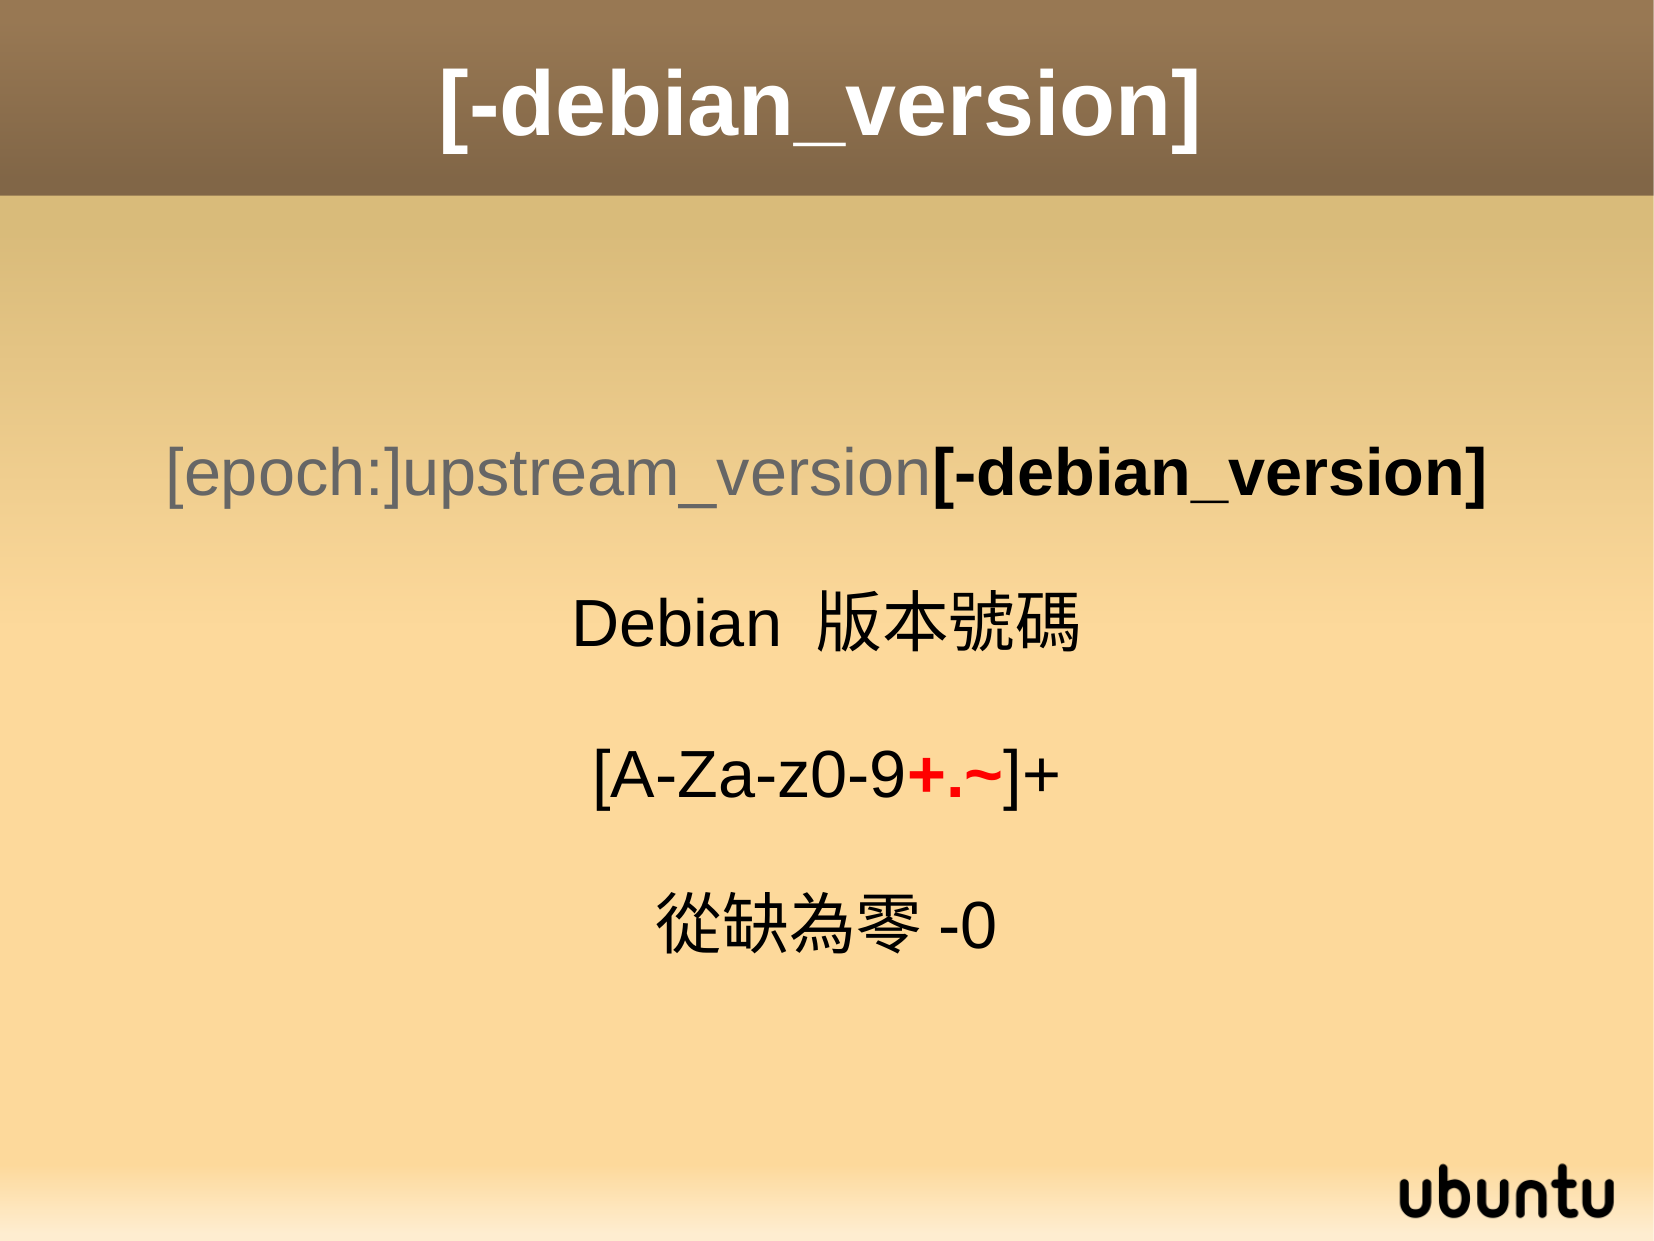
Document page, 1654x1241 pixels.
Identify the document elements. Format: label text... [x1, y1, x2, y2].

subtitle [epoch:]upstream_version[-debian_version] Debian 版本號碼 [A-Za-z0-9+.~]+ 從缺為零-0 [82, 297, 1571, 1102]
picture [0, 0, 1654, 1241]
title [-debian_version] [76, 7, 1565, 200]
